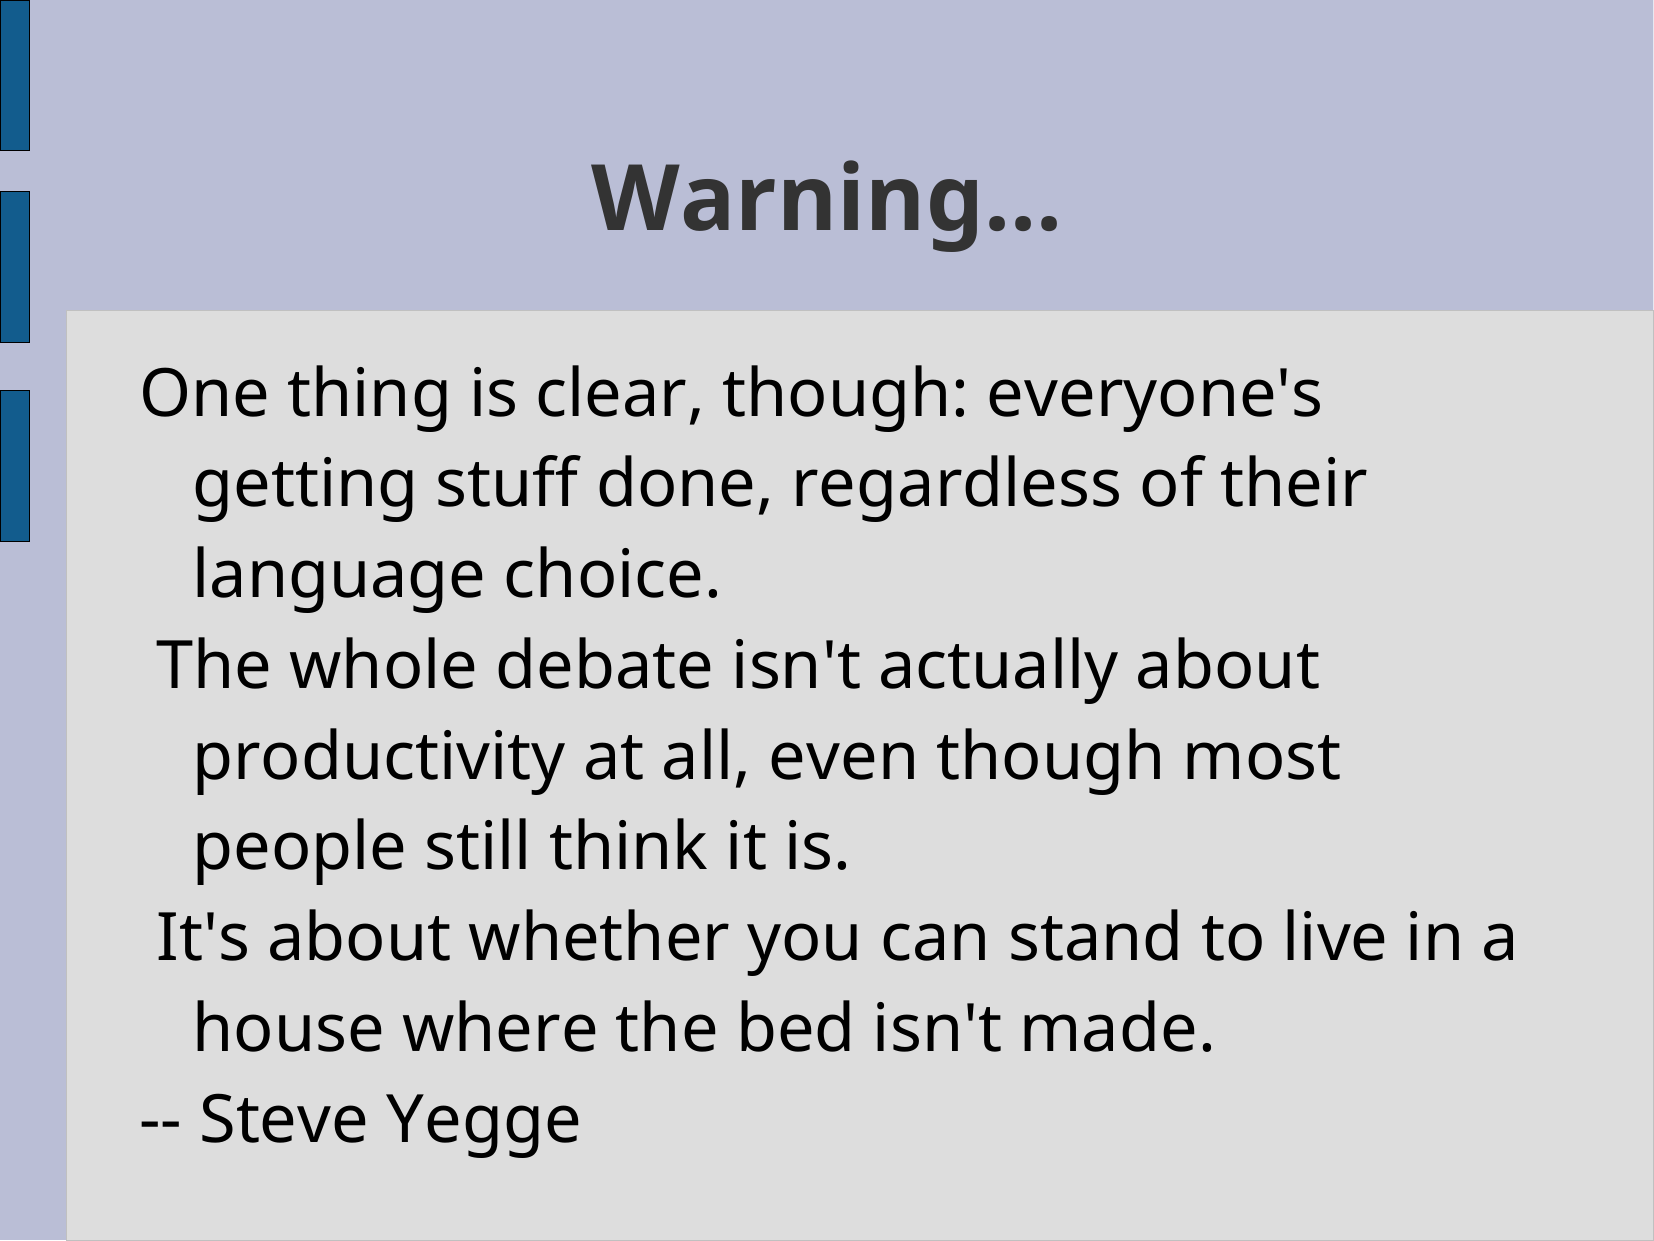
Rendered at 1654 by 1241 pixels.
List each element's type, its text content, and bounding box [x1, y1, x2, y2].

list One thing is clear, though: everyone's getting stuff done, regardless of their language choice. The whole debate isn't actually about productivity at all, even though most people still think it is. It's about whether you can stand to live in a house where the bed isn't made. -- Steve Yegge [121, 344, 1534, 1112]
title Warning... [121, 98, 1534, 291]
